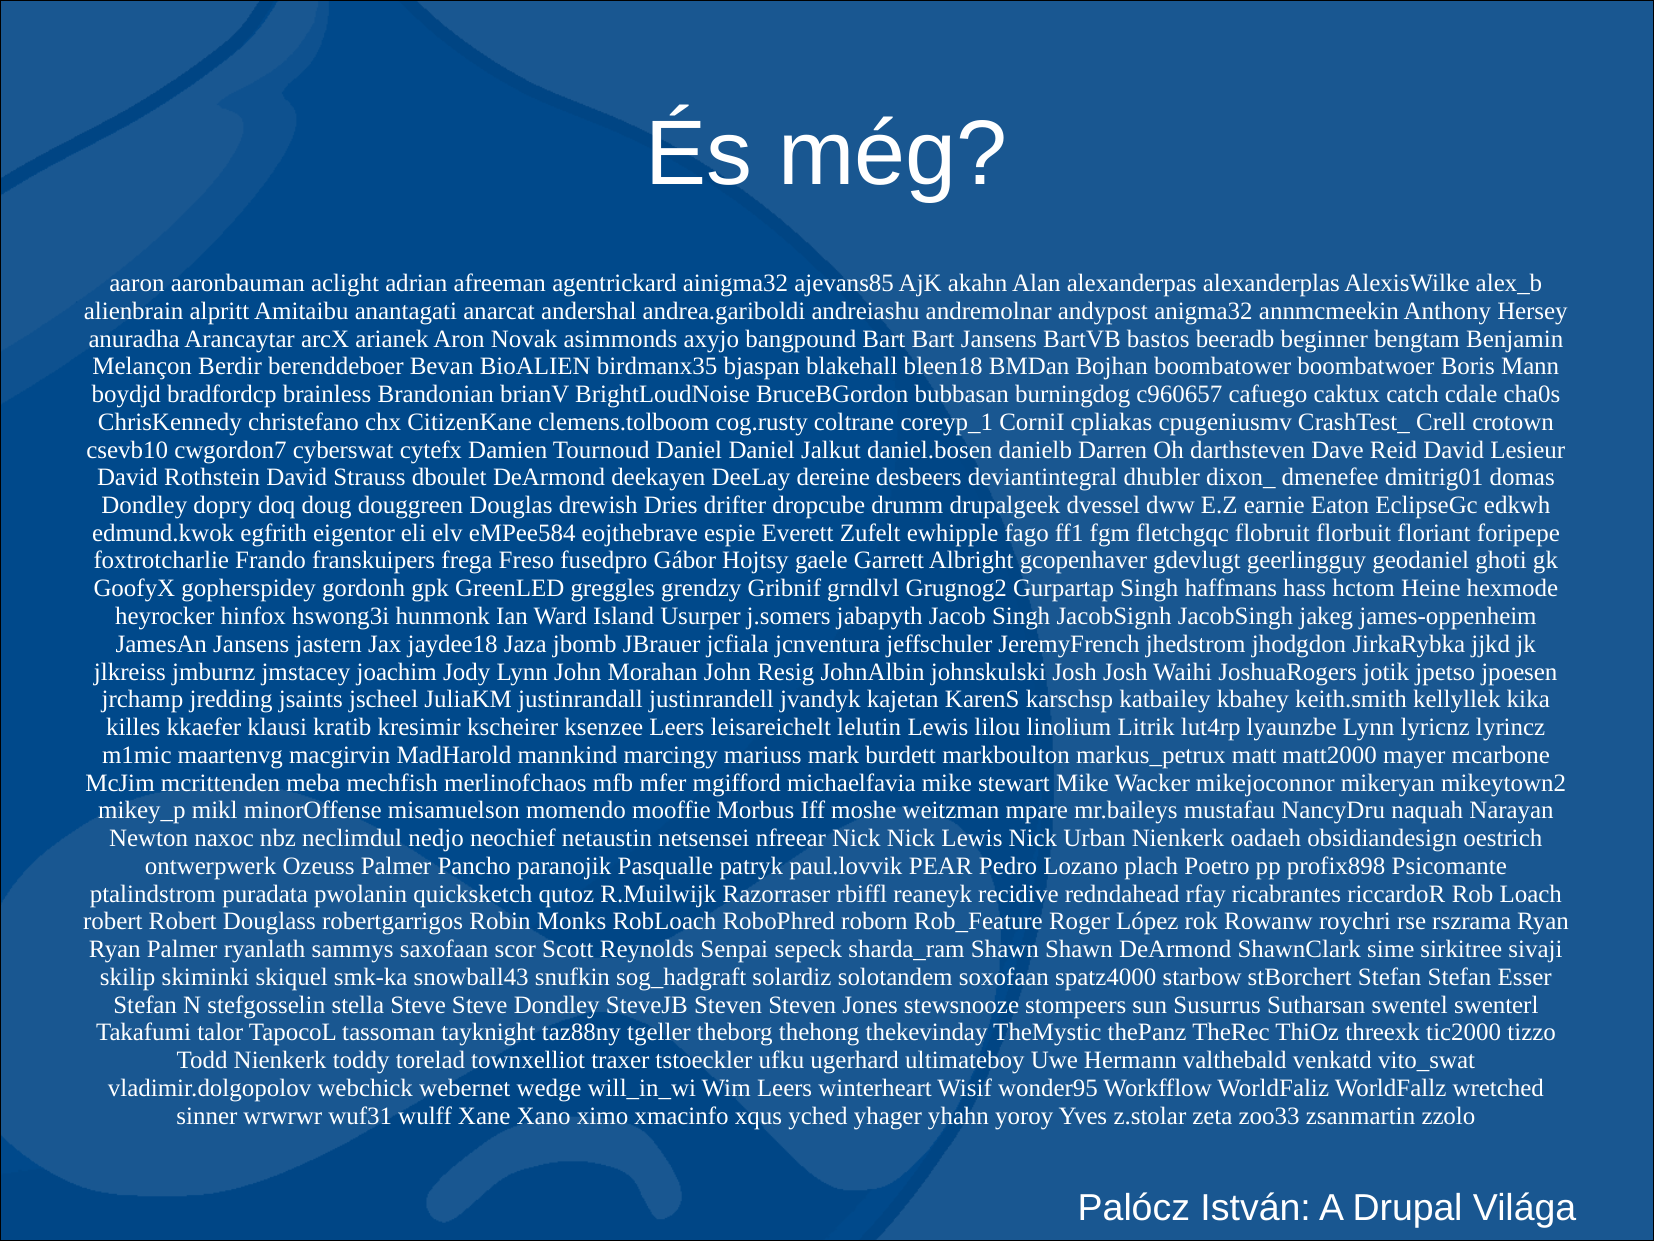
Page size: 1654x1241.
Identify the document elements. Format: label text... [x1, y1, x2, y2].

subtitle aaron aaronbauman aclight adrian afreeman agentrickard ainigma32 ajevans85 AjK akahn Alan alexanderpas alexanderplas AlexisWilke alex_b alienbrain alpritt Amitaibu anantagati anarcat andershal andrea.gariboldi andreiashu andremolnar andypost anigma32 annmcmeekin Anthony Hersey anuradha Arancaytar arcX arianek Aron Novak asimmonds axyjo bangpound Bart Bart Jansens BartVB bastos beeradb beginner bengtam Benjamin Melançon Berdir berenddeboer Bevan BioALIEN birdmanx35 bjaspan blakehall bleen18 BMDan Bojhan boombatower boombatwoer Boris Mann boydjd bradfordcp brainless Brandonian brianV BrightLoudNoise BruceBGordon bubbasan burningdog c960657 cafuego caktux catch cdale cha0s ChrisKennedy christefano chx CitizenKane clemens.tolboom cog.rusty coltrane coreyp_1 CorniI cpliakas cpugeniusmv CrashTest_ Crell crotown csevb10 cwgordon7 cyberswat cytefx Damien Tournoud Daniel Daniel Jalkut daniel.bosen danielb Darren Oh darthsteven Dave Reid David Lesieur David Rothstein David Strauss dboulet DeArmond deekayen DeeLay dereine desbeers deviantintegral dhubler dixon_ dmenefee dmitrig01 domas Dondley dopry doq doug douggreen Douglas drewish Dries drifter dropcube drumm drupalgeek dvessel dww E.Z earnie Eaton EclipseGc edkwh edmund.kwok egfrith eigentor eli elv eMPee584 eojthebrave espie Everett Zufelt ewhipple fago ff1 fgm fletchgqc flobruit florbuit floriant foripepe foxtrotcharlie Frando franskuipers frega Freso fusedpro Gábor Hojtsy gaele Garrett Albright gcopenhaver gdevlugt geerlingguy geodaniel ghoti gk GoofyX gopherspidey gordonh gpk GreenLED greggles grendzy Gribnif grndlvl Grugnog2 Gurpartap Singh haffmans hass hctom Heine hexmode heyrocker hinfox hswong3i hunmonk Ian Ward Island Usurper j.somers jabapyth Jacob Singh JacobSignh JacobSingh jakeg james-oppenheim JamesAn Jansens jastern Jax jaydee18 Jaza jbomb JBrauer jcfiala jcnventura jeffschuler JeremyFrench jhedstrom jhodgdon JirkaRybka jjkd jk jlkreiss jmburnz jmstacey joachim Jody Lynn John Morahan John Resig JohnAlbin johnskulski Josh Josh Waihi JoshuaRogers jotik jpetso jpoesen jrchamp jredding jsaints jscheel JuliaKM justinrandall justinrandell jvandyk kajetan KarenS karschsp katbailey kbahey keith.smith kellyllek kika killes kkaefer klausi kratib kresimir kscheirer ksenzee Leers leisareichelt lelutin Lewis lilou linolium Litrik lut4rp lyaunzbe Lynn lyricnz lyrincz m1mic maartenvg macgirvin MadHarold mannkind marcingy mariuss mark burdett markboulton markus_petrux matt matt2000 mayer mcarbone McJim mcrittenden meba mechfish merlinofchaos mfb mfer mgifford michaelfavia mike stewart Mike Wacker mikejoconnor mikeryan mikeytown2 mikey_p mikl minorOffense misamuelson momendo mooffie Morbus Iff moshe weitzman mpare mr.baileys mustafau NancyDru naquah Narayan Newton naxoc nbz neclimdul nedjo neochief netaustin netsensei nfreear Nick Nick Lewis Nick Urban Nienkerk oadaeh obsidiandesign oestrich ontwerpwerk Ozeuss Palmer Pancho paranojik Pasqualle patryk paul.lovvik PEAR Pedro Lozano plach Poetro pp profix898 Psicomante ptalindstrom puradata pwolanin quicksketch qutoz R.Muilwijk Razorraser rbiffl reaneyk recidive redndahead rfay ricabrantes riccardoR Rob Loach robert Robert Douglass robertgarrigos Robin Monks RobLoach RoboPhred roborn Rob_Feature Roger López rok Rowanw roychri rse rszrama Ryan Ryan Palmer ryanlath sammys saxofaan scor Scott Reynolds Senpai sepeck sharda_ram Shawn Shawn DeArmond ShawnClark sime sirkitree sivaji skilip skiminki skiquel smk-ka snowball43 snufkin sog_hadgraft solardiz solotandem soxofaan spatz4000 starbow stBorchert Stefan Stefan Esser Stefan N stefgosselin stella Steve Steve Dondley SteveJB Steven Steven Jones stewsnooze stompeers sun Susurrus Sutharsan swentel swenterl Takafumi talor TapocoL tassoman tayknight taz88ny tgeller theborg thehong thekevinday TheMystic thePanz TheRec ThiOz threexk tic2000 tizzo Todd Nienkerk toddy torelad townxelliot traxer tstoeckler ufku ugerhard ultimateboy Uwe Hermann valthebald venkatd vito_swat vladimir.dolgopolov webchick webernet wedge will_in_wi Wim Leers winterheart Wisif wonder95 Workfflow WorldFaliz WorldFallz wretched sinner wrwrwr wuf31 wulff Xane Xano ximo xmacinfo xqus yched yhager yhahn yoroy Yves z.stolar zeta zoo33 zsanmartin zzolo [82, 226, 1571, 1173]
title És még? [82, 49, 1571, 226]
